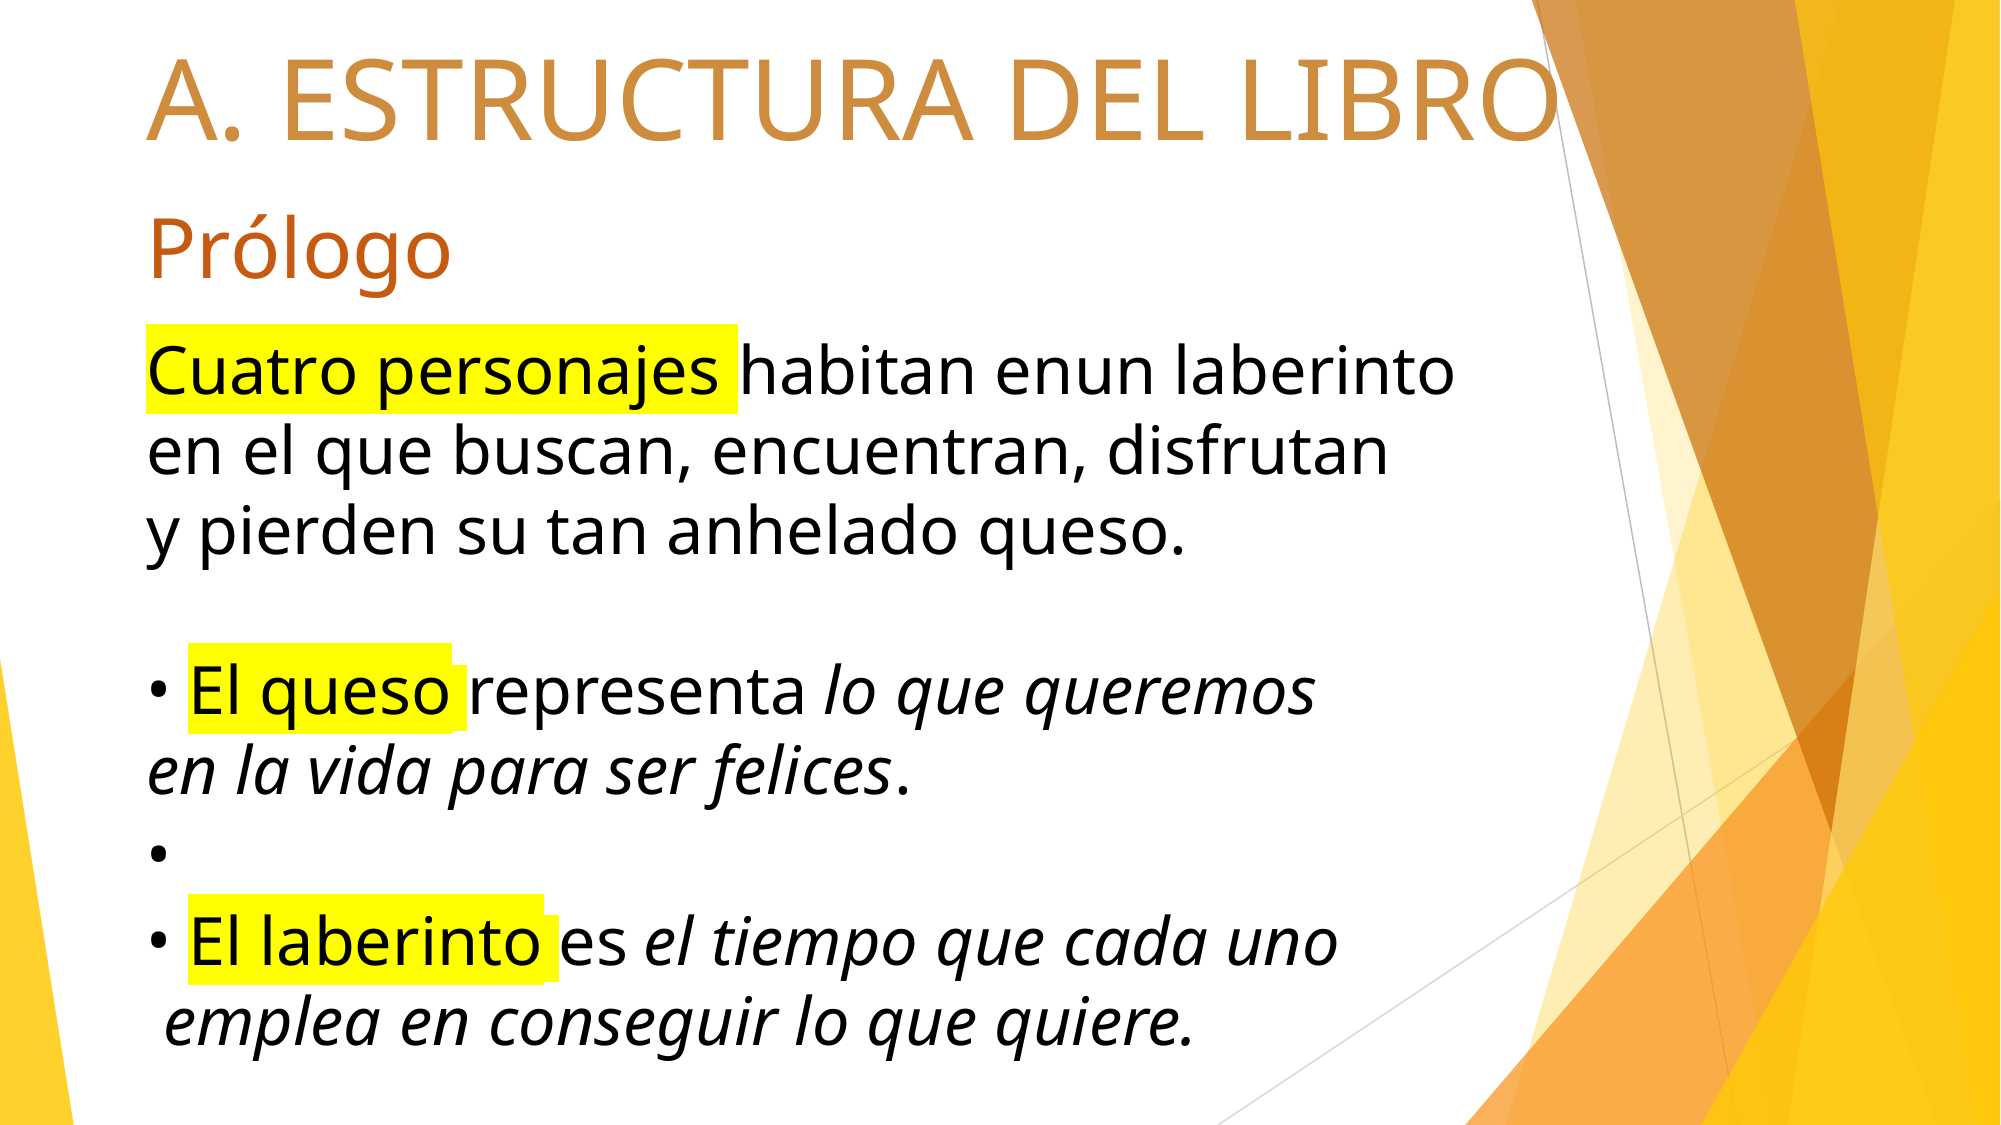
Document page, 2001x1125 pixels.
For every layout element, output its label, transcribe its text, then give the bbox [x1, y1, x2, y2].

text_box A. ESTRUCTURA DEL LIBRO Prólogo Cuatro personajes habitan enun laberinto en el que buscan, encuentran, disfrutan y pierden su tan anhelado queso. El queso representa lo que queremos en la vida para ser felices. El laberinto es el tiempo que cada uno emplea en conseguir lo que quiere. [131, 24, 1663, 1111]
